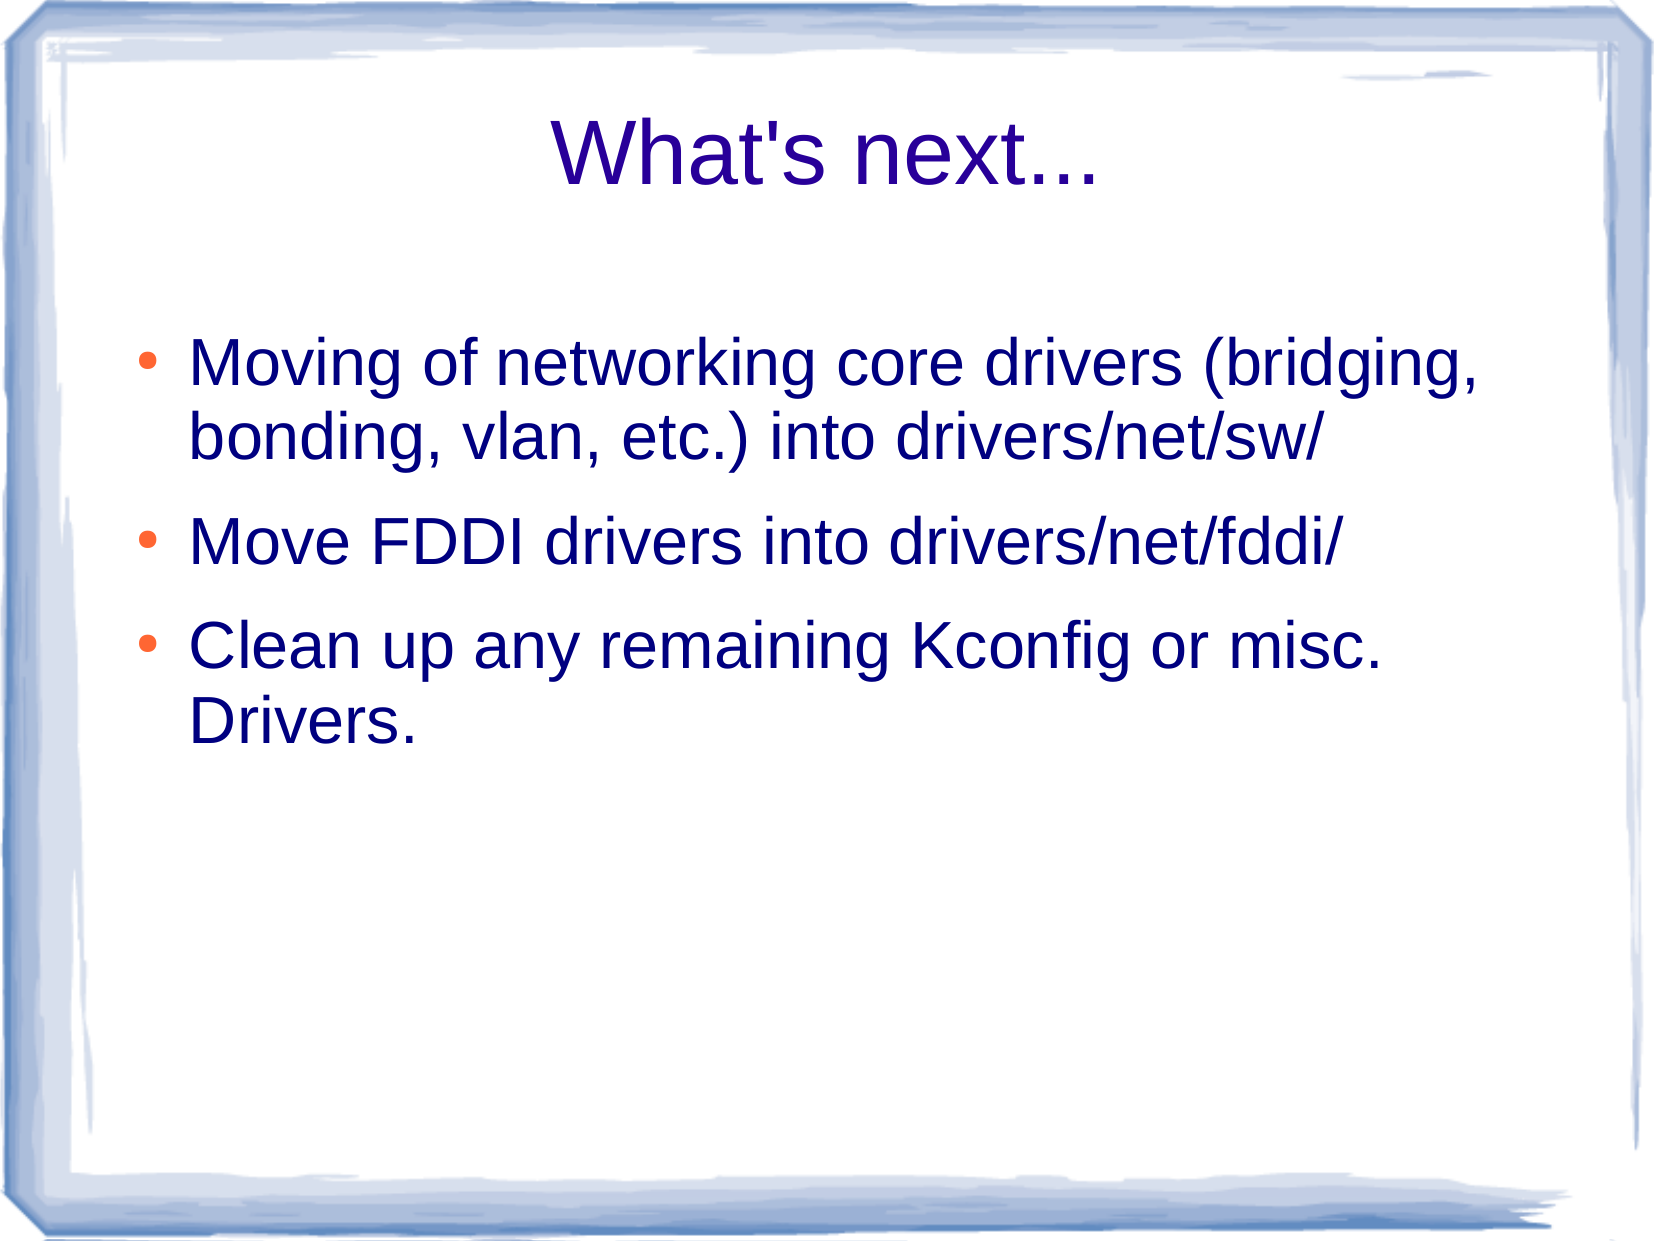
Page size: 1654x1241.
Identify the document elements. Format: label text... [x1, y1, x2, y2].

title What's next... [82, 49, 1571, 257]
picture [0, 0, 1654, 1241]
list Moving of networking core drivers (bridging, bonding, vlan, etc.) into drivers/net/sw/ Move FDDI drivers into drivers/net/fddi/ Clean up any remaining Kconfig or misc. Drivers. [118, 324, 1571, 1144]
